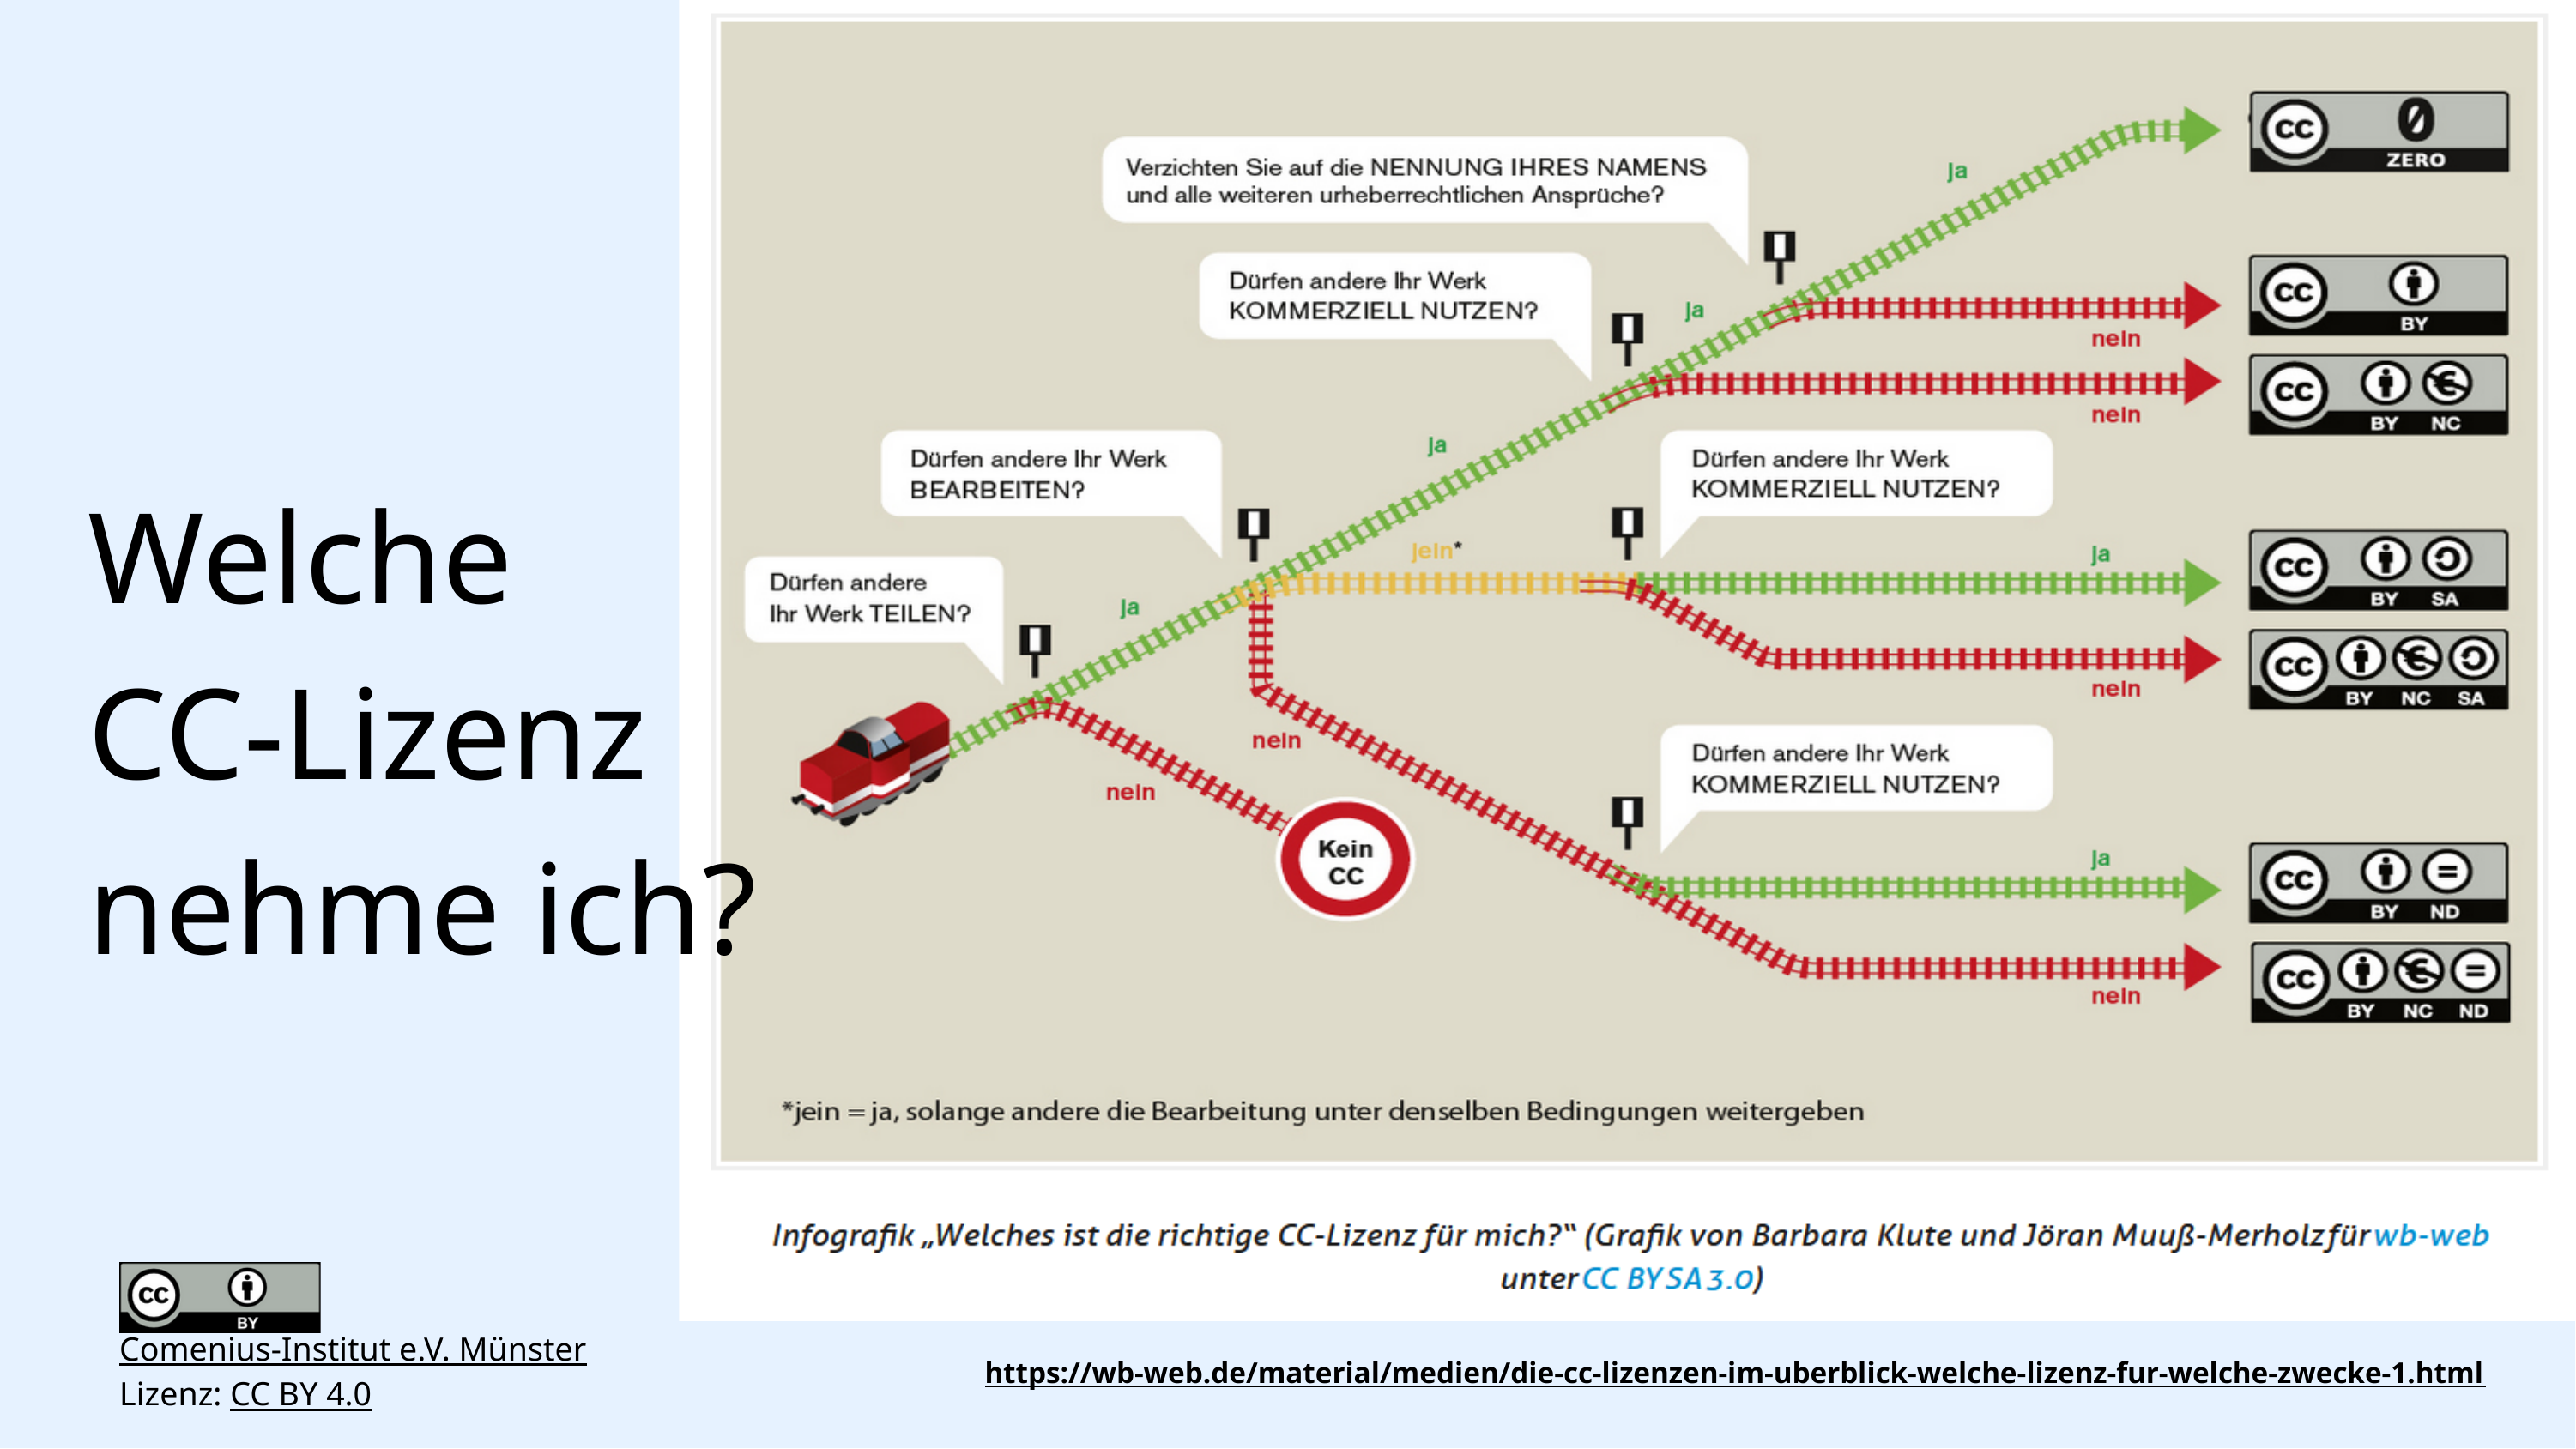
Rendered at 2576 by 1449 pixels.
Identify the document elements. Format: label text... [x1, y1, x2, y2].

text_box Welche CC-Lizenz nehme ich? [88, 453, 816, 974]
text_box [679, 0, 2575, 1321]
text_box Comenius-Institut e.V. Münster Lizenz: CC BY 4.0 [119, 1327, 1378, 1416]
text_box [119, 1262, 321, 1327]
text_box https://wb-web.de/material/medien/die-cc-lizenzen-im-uberblick-welche-lizenz-fur-welche-zwecke-1.html [1378, 1353, 2575, 1391]
